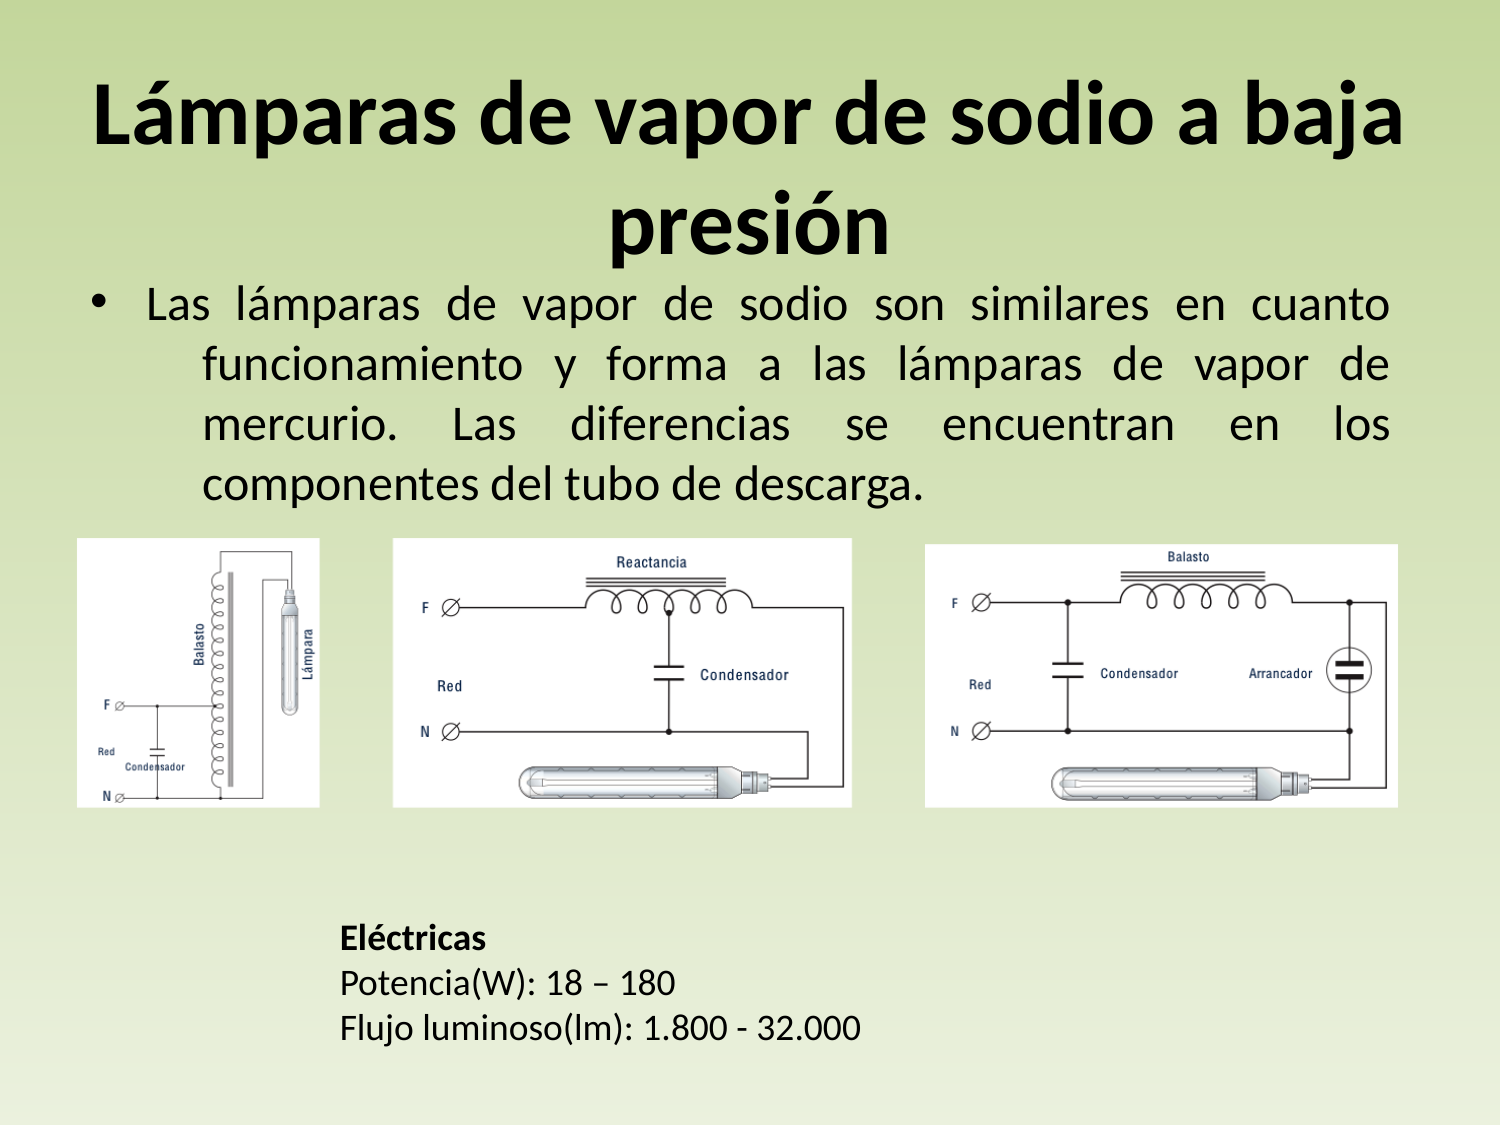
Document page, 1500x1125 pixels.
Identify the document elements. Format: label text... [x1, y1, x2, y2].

title Lámparas de vapor de sodio a baja presión [75, 45, 1426, 233]
text_box Eléctricas Potencia(W): 18 – 180 Flujo luminoso(lm): 1.800 - 32.000 [325, 905, 1075, 1100]
list Las lámparas de vapor de sodio son similares en cuanto funcionamiento y forma a las lámparas de vapor de mercurio. Las diferencias se encuentran en los componentes del tubo de descarga. [75, 262, 1426, 539]
picture [76, 538, 1399, 808]
